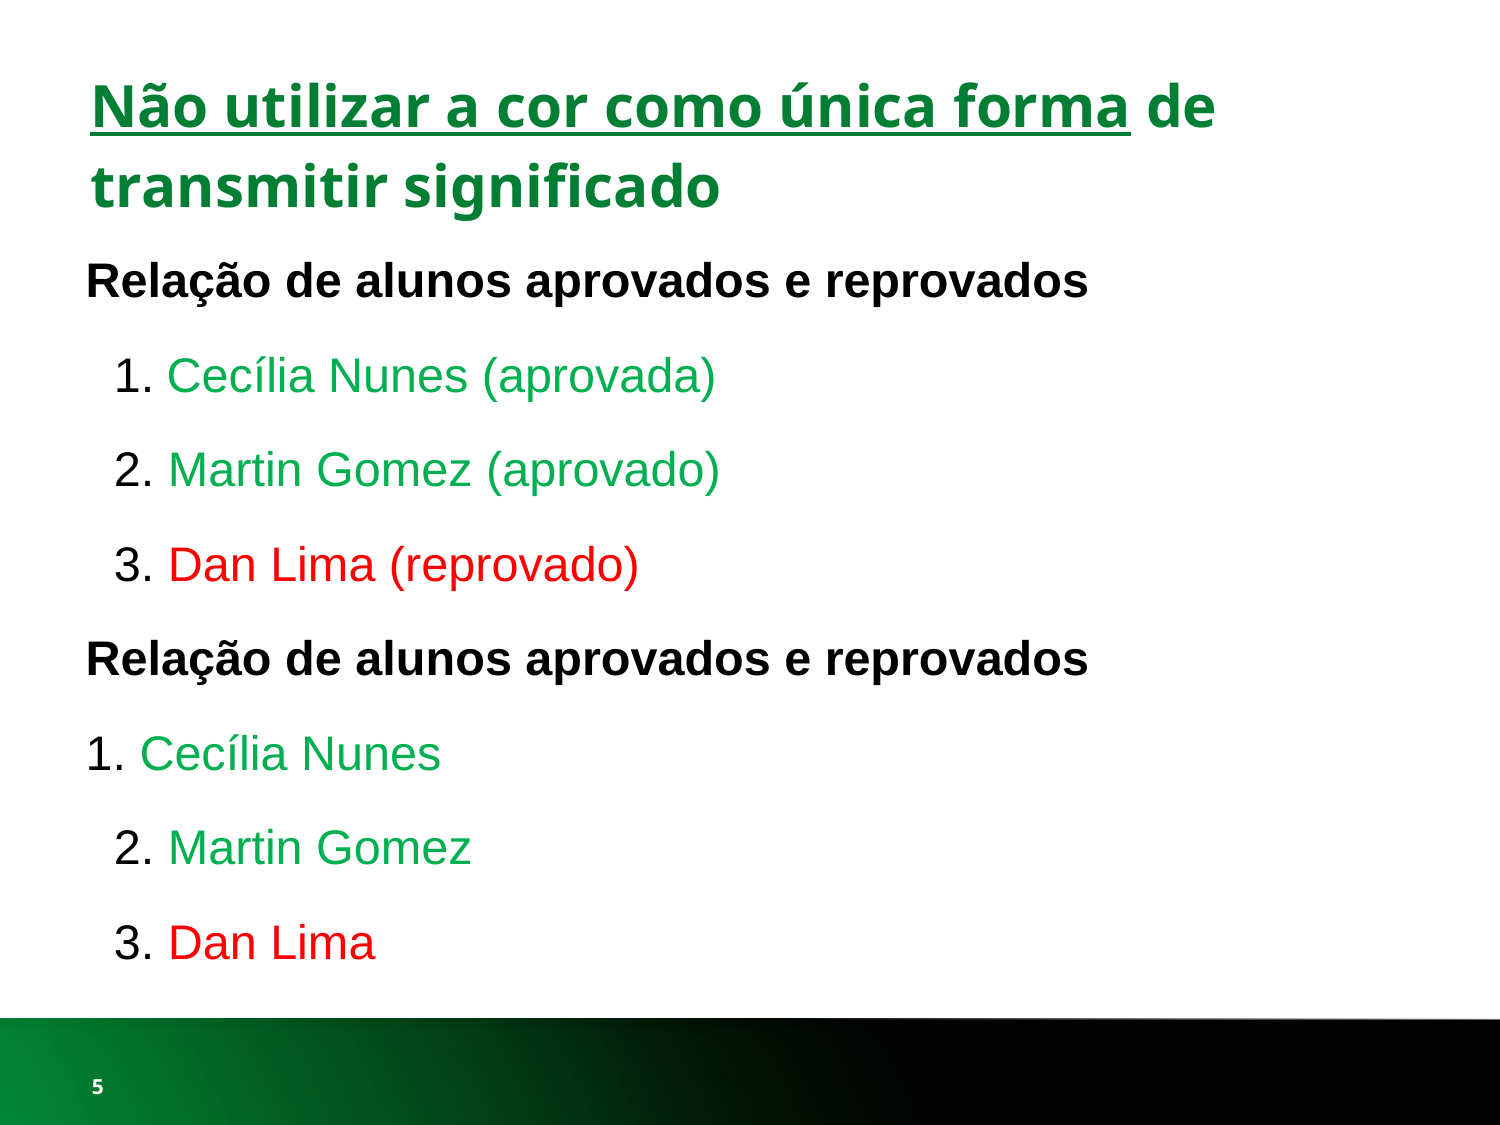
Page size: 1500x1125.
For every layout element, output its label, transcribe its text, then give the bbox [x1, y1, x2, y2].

picture [0, 1018, 1500, 1125]
title Não utilizar a cor como única forma de transmitir significado [75, 45, 1426, 233]
list Relação de alunos aprovados e reprovados 1. Cecília Nunes (aprovada) 2. Martin Gomez (aprovado) 3. Dan Lima (reprovado) Relação de alunos aprovados e reprovados 1. Cecília Nunes 2. Martin Gomez 3. Dan Lima [70, 241, 1421, 985]
